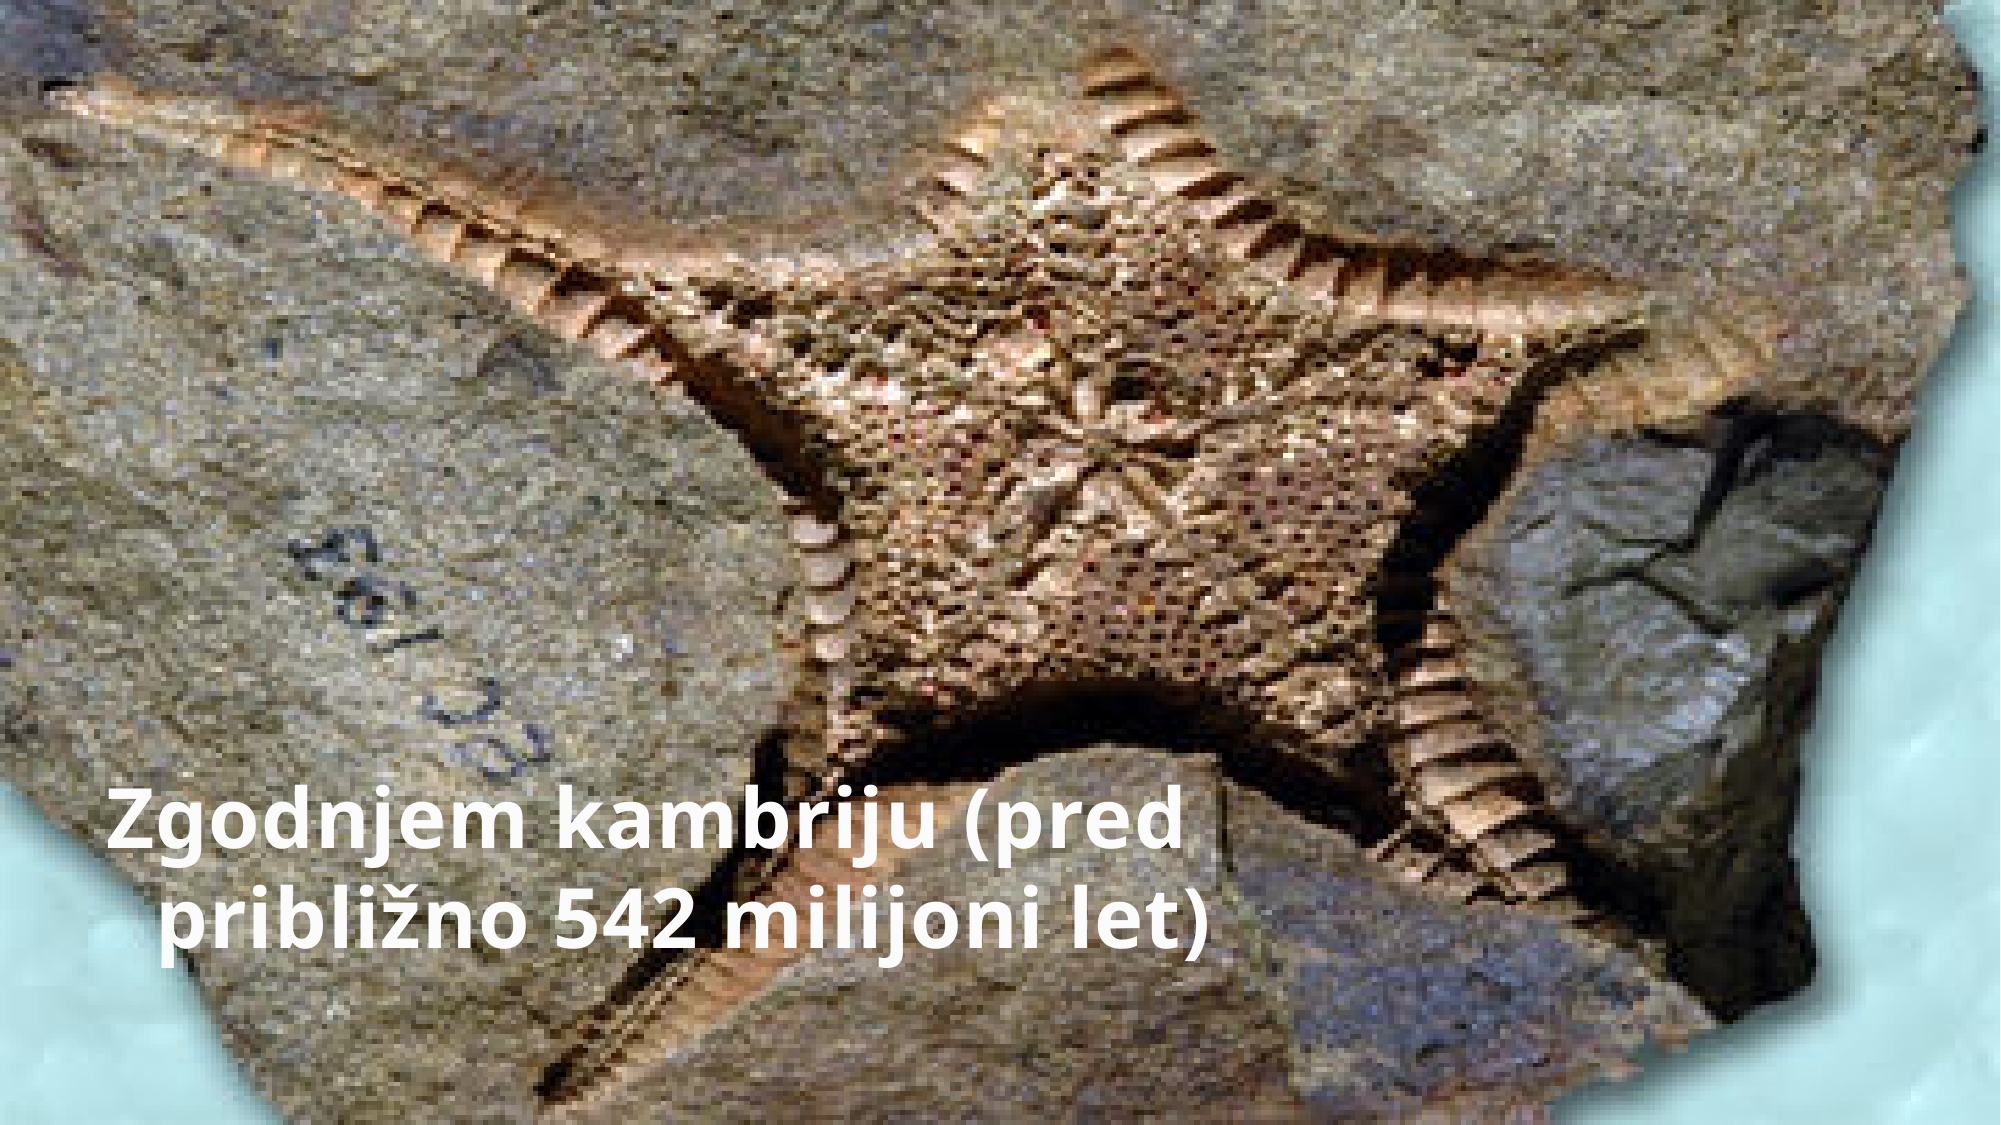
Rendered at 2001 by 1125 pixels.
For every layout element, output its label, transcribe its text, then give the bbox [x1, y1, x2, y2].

picture [0, 0, 2000, 1125]
text_box Zgodnjem kambriju (pred približno 542 milijoni let) [0, 757, 1327, 973]
